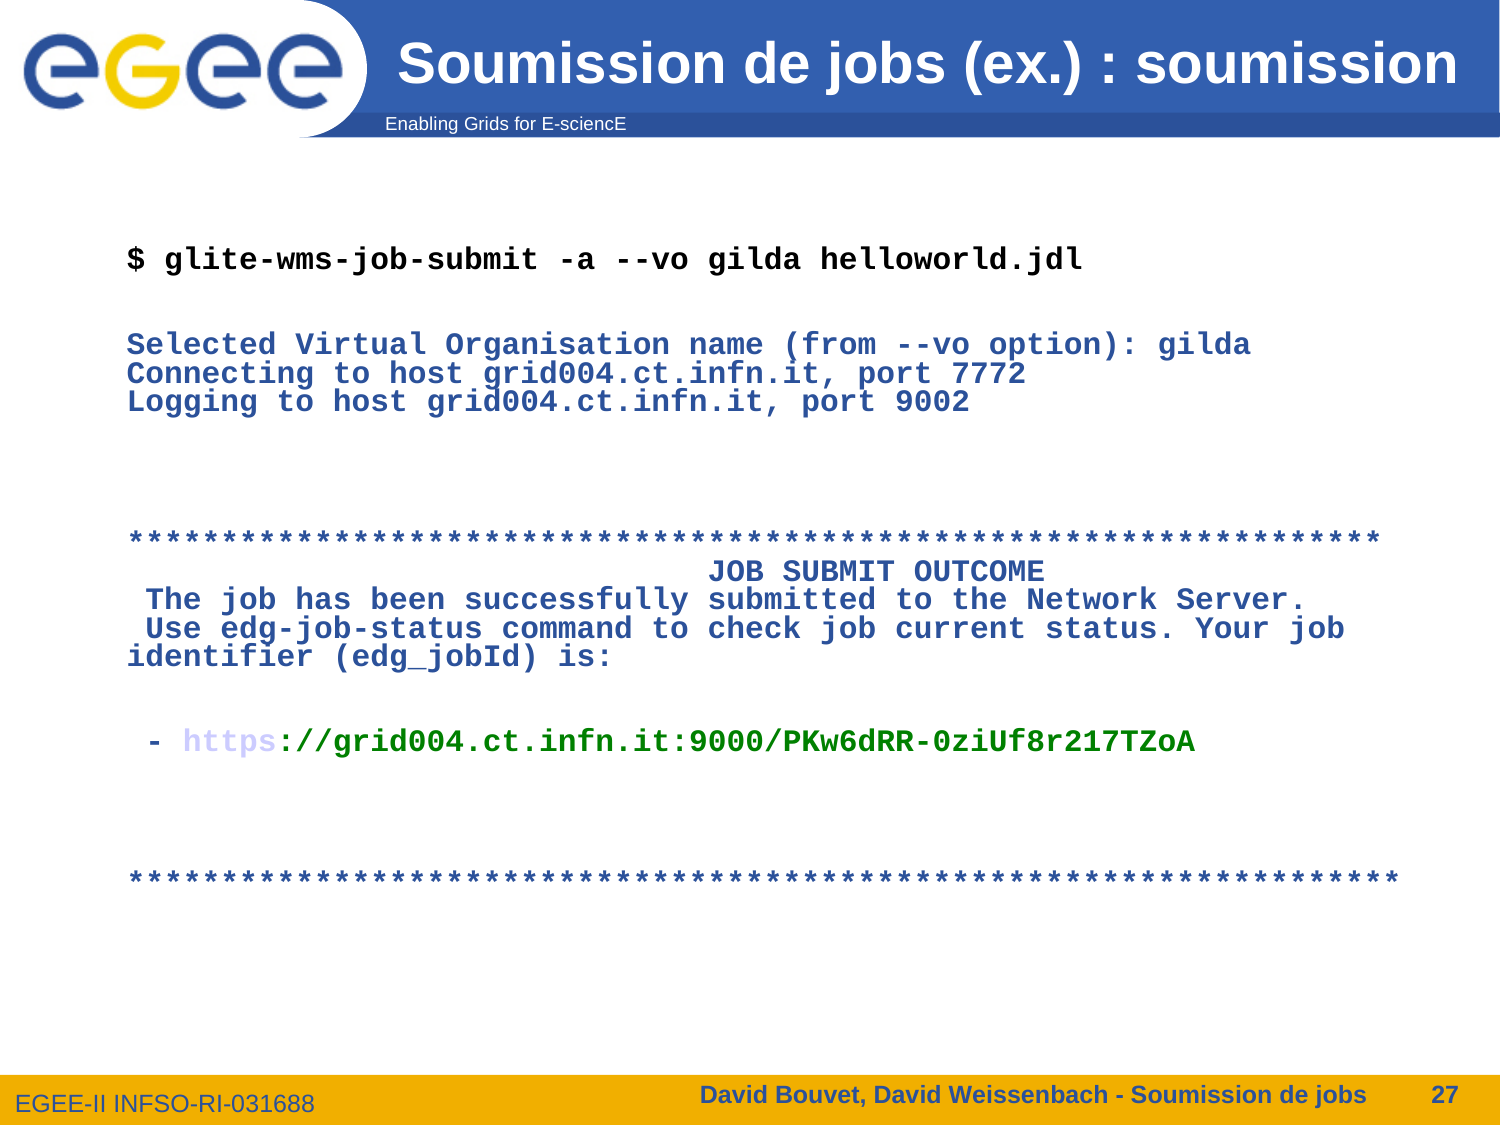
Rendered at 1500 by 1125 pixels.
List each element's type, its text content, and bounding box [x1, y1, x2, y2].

picture [18, 30, 349, 112]
title Soumission de jobs (ex.) : soumission [369, 7, 1475, 120]
list $ glite-wms-job-submit -a --vo gilda helloworld.jdl Selected Virtual Organisation name (from --vo option): gilda Connecting to host grid004.ct.infn.it, port 7772 Logging to host grid004.ct.infn.it, port 9002 ******************************************************************* JOB SUBMIT OUTCOME The job has been successfully submitted to the Network Server. Use edg-job-status command to check job current status. Your job identifier (edg_jobId) is: - https://grid004.ct.infn.it:9000/PKw6dRR-0ziUf8r217TZoA ******************************************************************** [56, 159, 1466, 1051]
